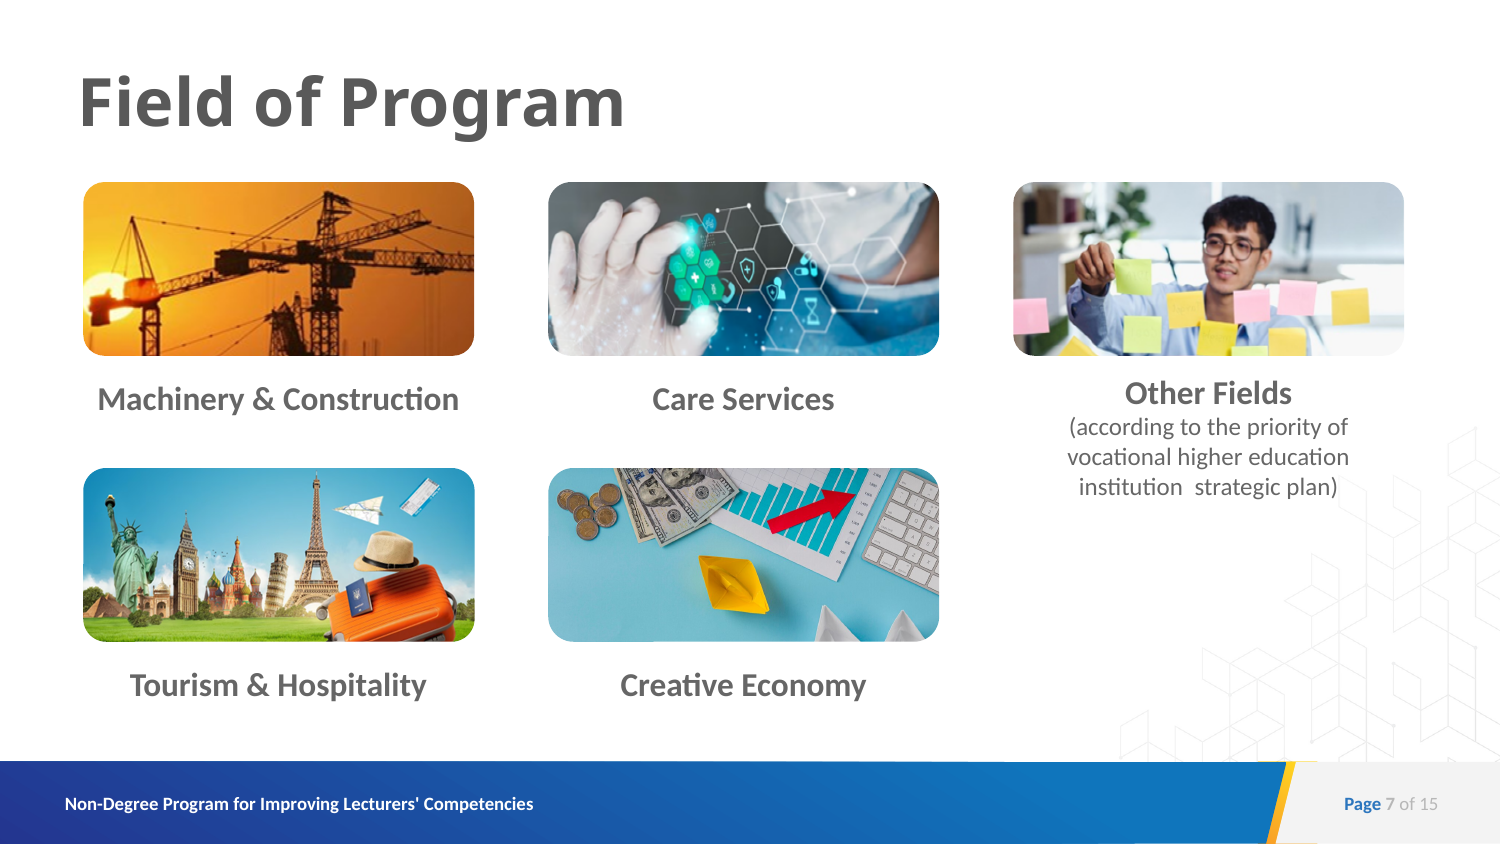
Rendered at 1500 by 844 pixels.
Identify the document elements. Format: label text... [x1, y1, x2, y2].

text_box Care Services [526, 355, 961, 427]
text_box Field of Program [63, 52, 1075, 148]
text_box [1013, 182, 1405, 355]
text_box Tourism & Hospitality [83, 641, 475, 713]
text_box [83, 182, 475, 355]
text_box [548, 467, 940, 642]
text_box [548, 182, 940, 355]
text_box Machinery & Construction [76, 355, 481, 427]
text_box Creative Economy [526, 641, 961, 713]
text_box [83, 468, 475, 641]
text_box Other Fields (according to the priority of vocational higher education institution strategic plan) [1013, 355, 1405, 519]
